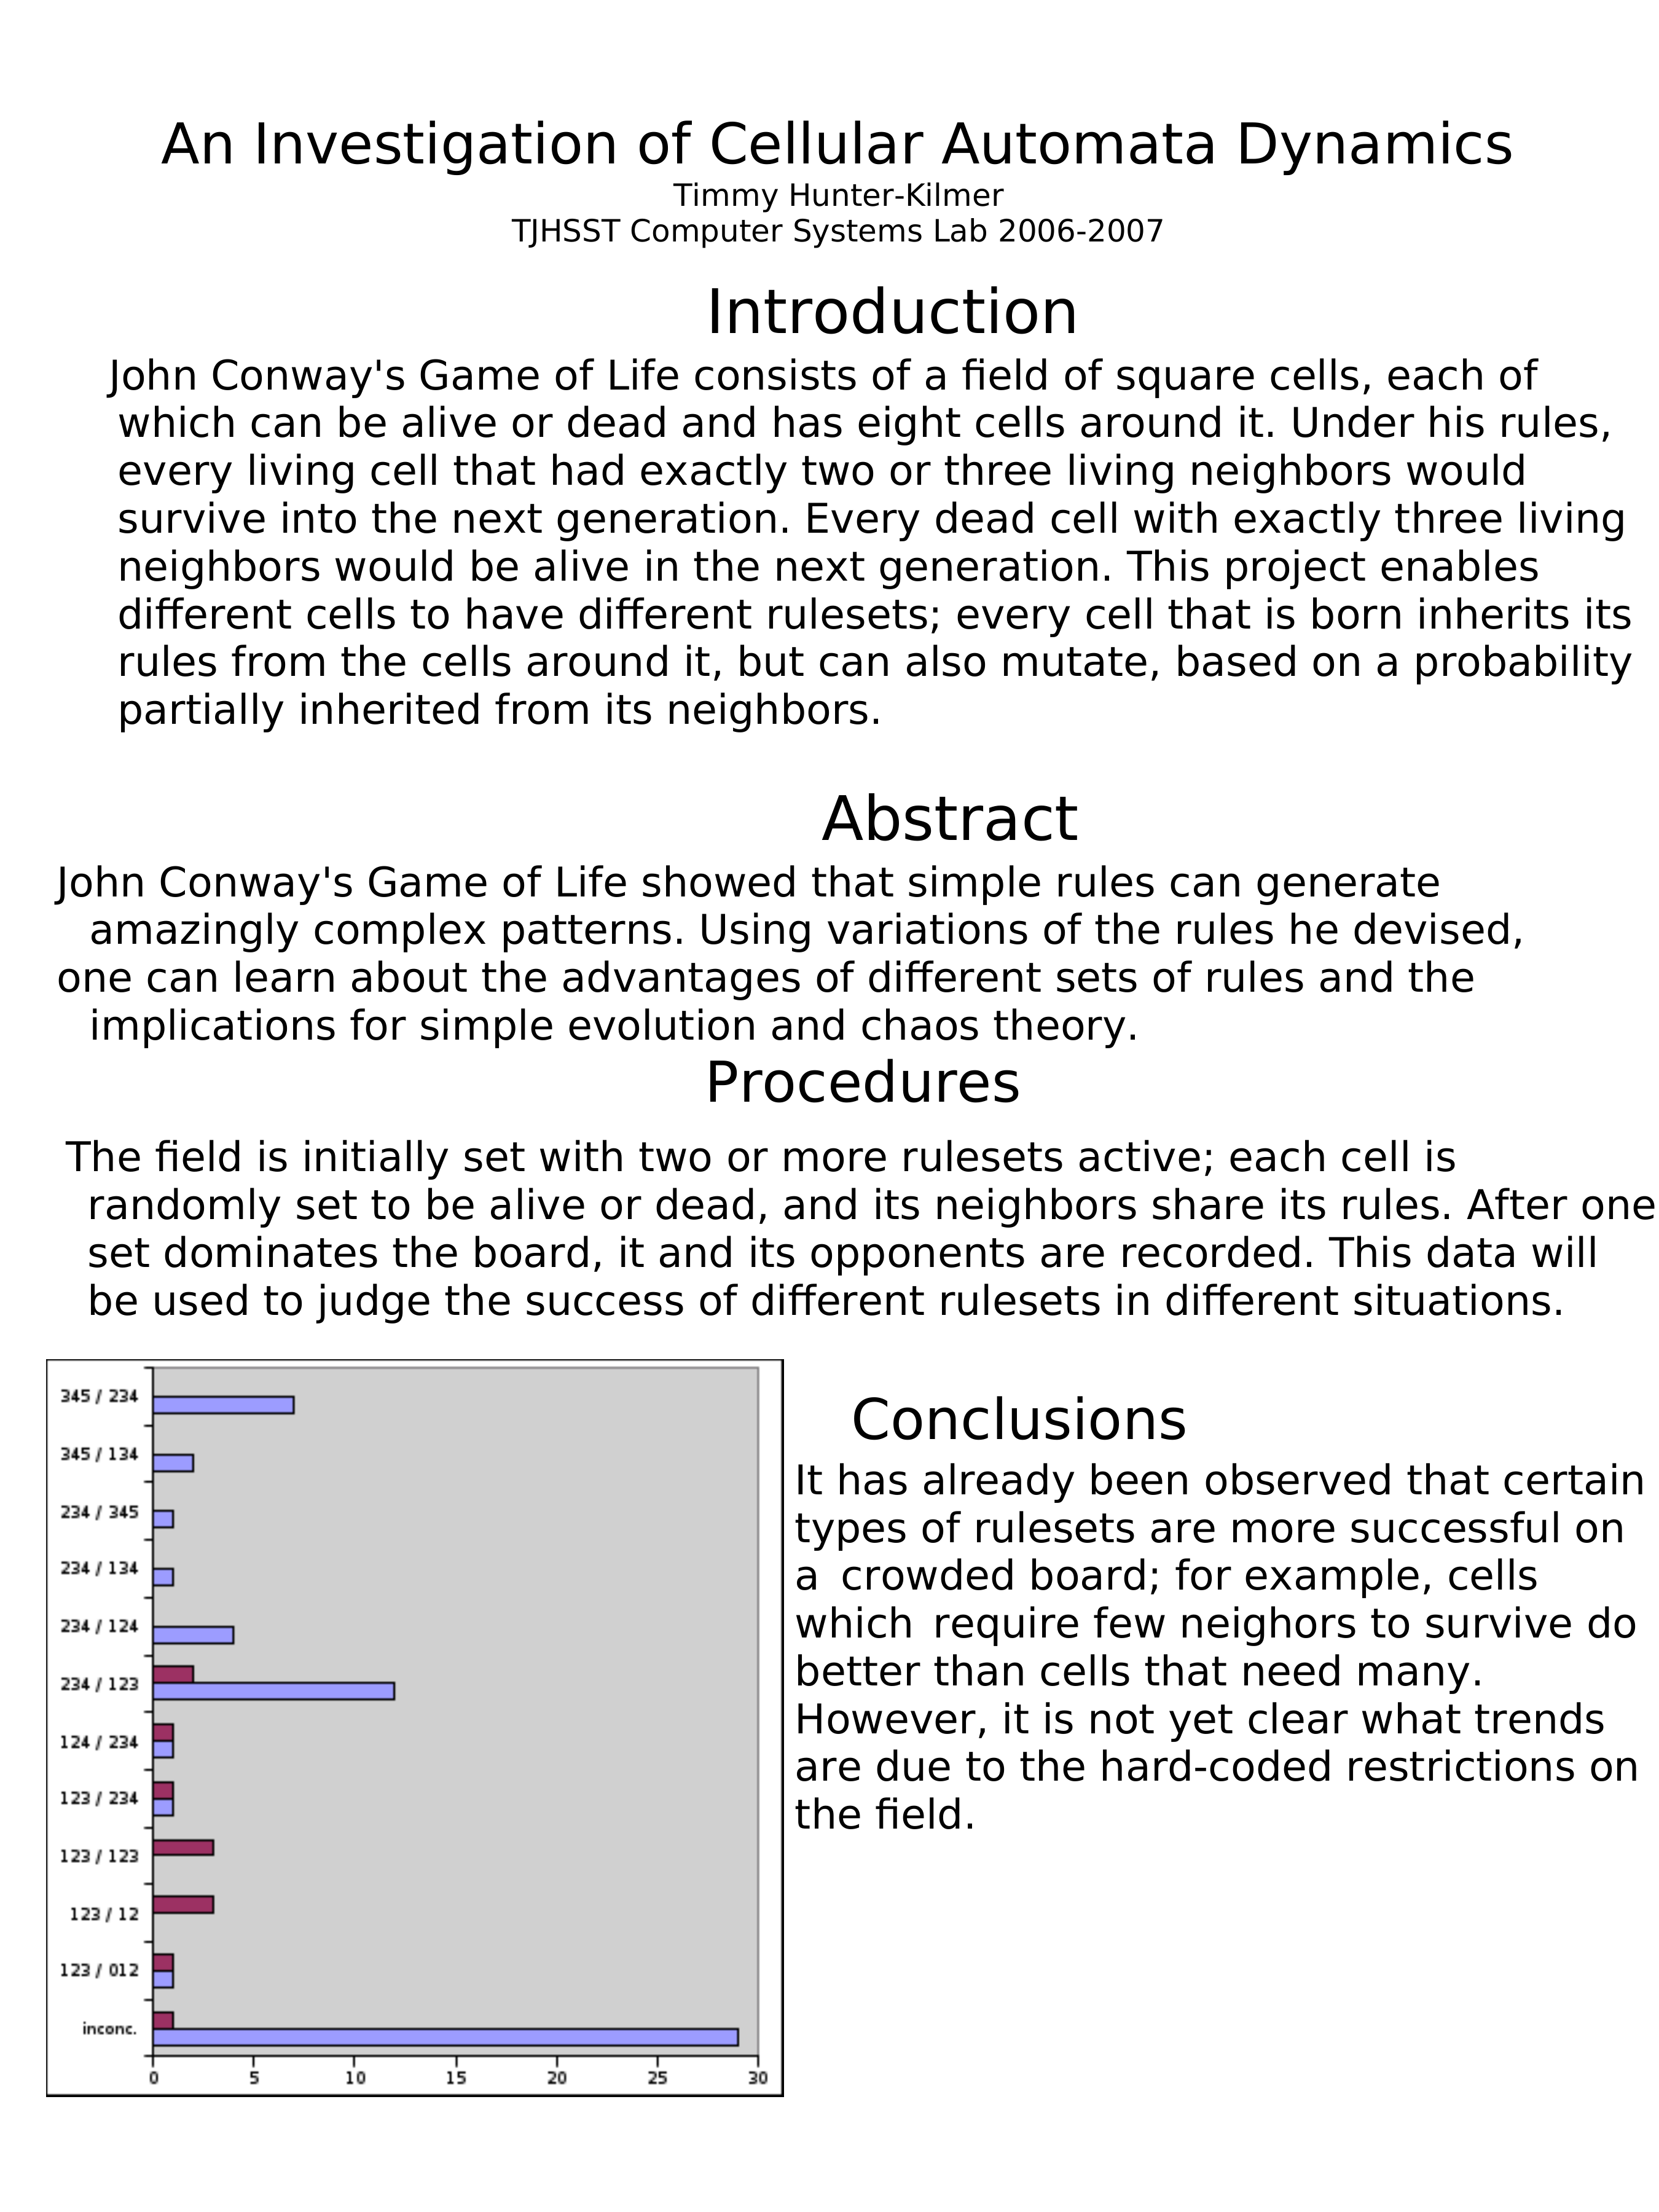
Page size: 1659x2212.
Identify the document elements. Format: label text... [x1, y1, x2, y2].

picture [46, 1359, 784, 2097]
title An Investigation of Cellular Automata Dynamics Timmy Hunter-Kilmer TJHSST Computer Systems Lab 2006-2007 [92, 0, 1585, 276]
list Abstract John Conway's Game of Life showed that simple rules can generate amazingly complex patterns. Using variations of the rules he devised, one can learn about the advantages of different sets of rules and the implications for simple evolution and chaos theory. Procedures The field is initially set with two or more rulesets active; each cell is randomly set to be alive or dead, and its neighbors share its rules. After one set dominates the board, it and its opponents are recorded. This data will be used to judge the success of different rulesets in different situations. Conclusions It has already been observed that certain types of rulesets are more successful on a crowded board; for example, cells which require few neighors to survive do better than cells that need many. However, it is not yet clear what trends are due to the hard-coded restrictions on the field. [46, 783, 1659, 2212]
list Introduction John Conway's Game of Life consists of a field of square cells, each of which can be alive or dead and has eight cells around it. Under his rules, every living cell that had exactly two or three living neighbors would survive into the next generation. Every dead cell with exactly three living neighbors would be alive in the next generation. This project enables different cells to have different rulesets; every cell that is born inherits its rules from the cells around it, but can also mutate, based on a probability partially inherited from its neighbors. [92, 276, 1636, 834]
